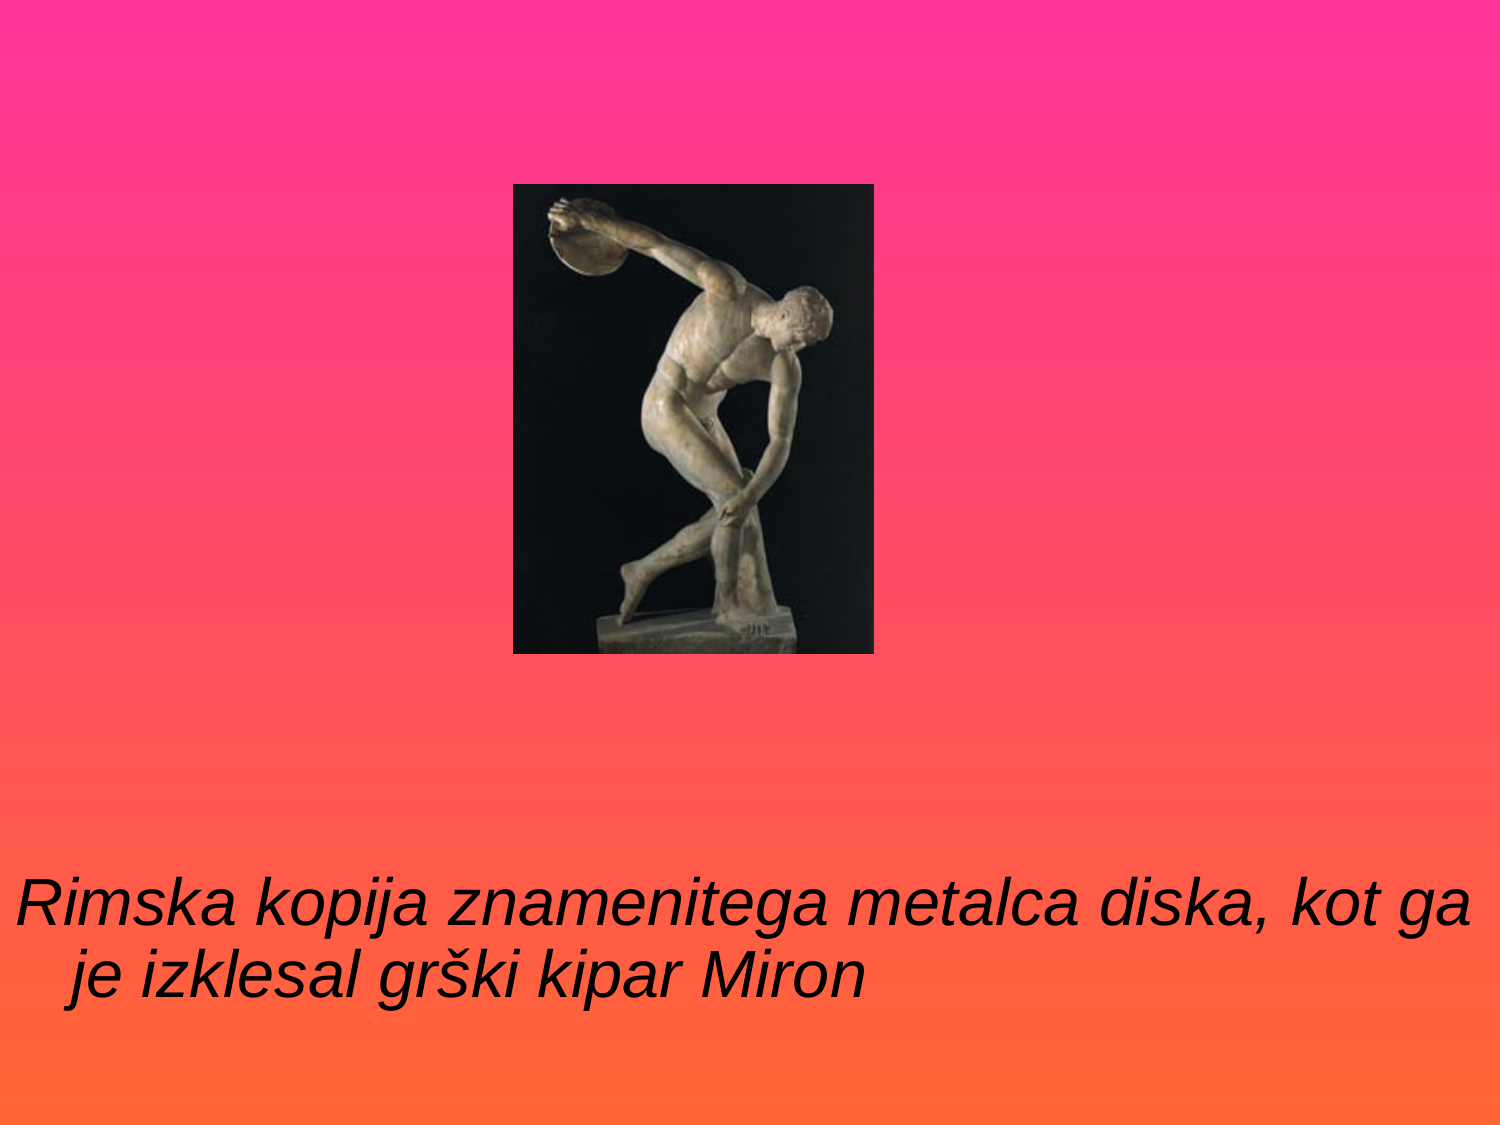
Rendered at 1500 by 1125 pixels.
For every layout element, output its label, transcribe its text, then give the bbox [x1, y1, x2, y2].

list Rimska kopija znamenitega metalca diska, kot ga je izklesal grški kipar Miron [0, 0, 1500, 1125]
picture [513, 184, 874, 654]
